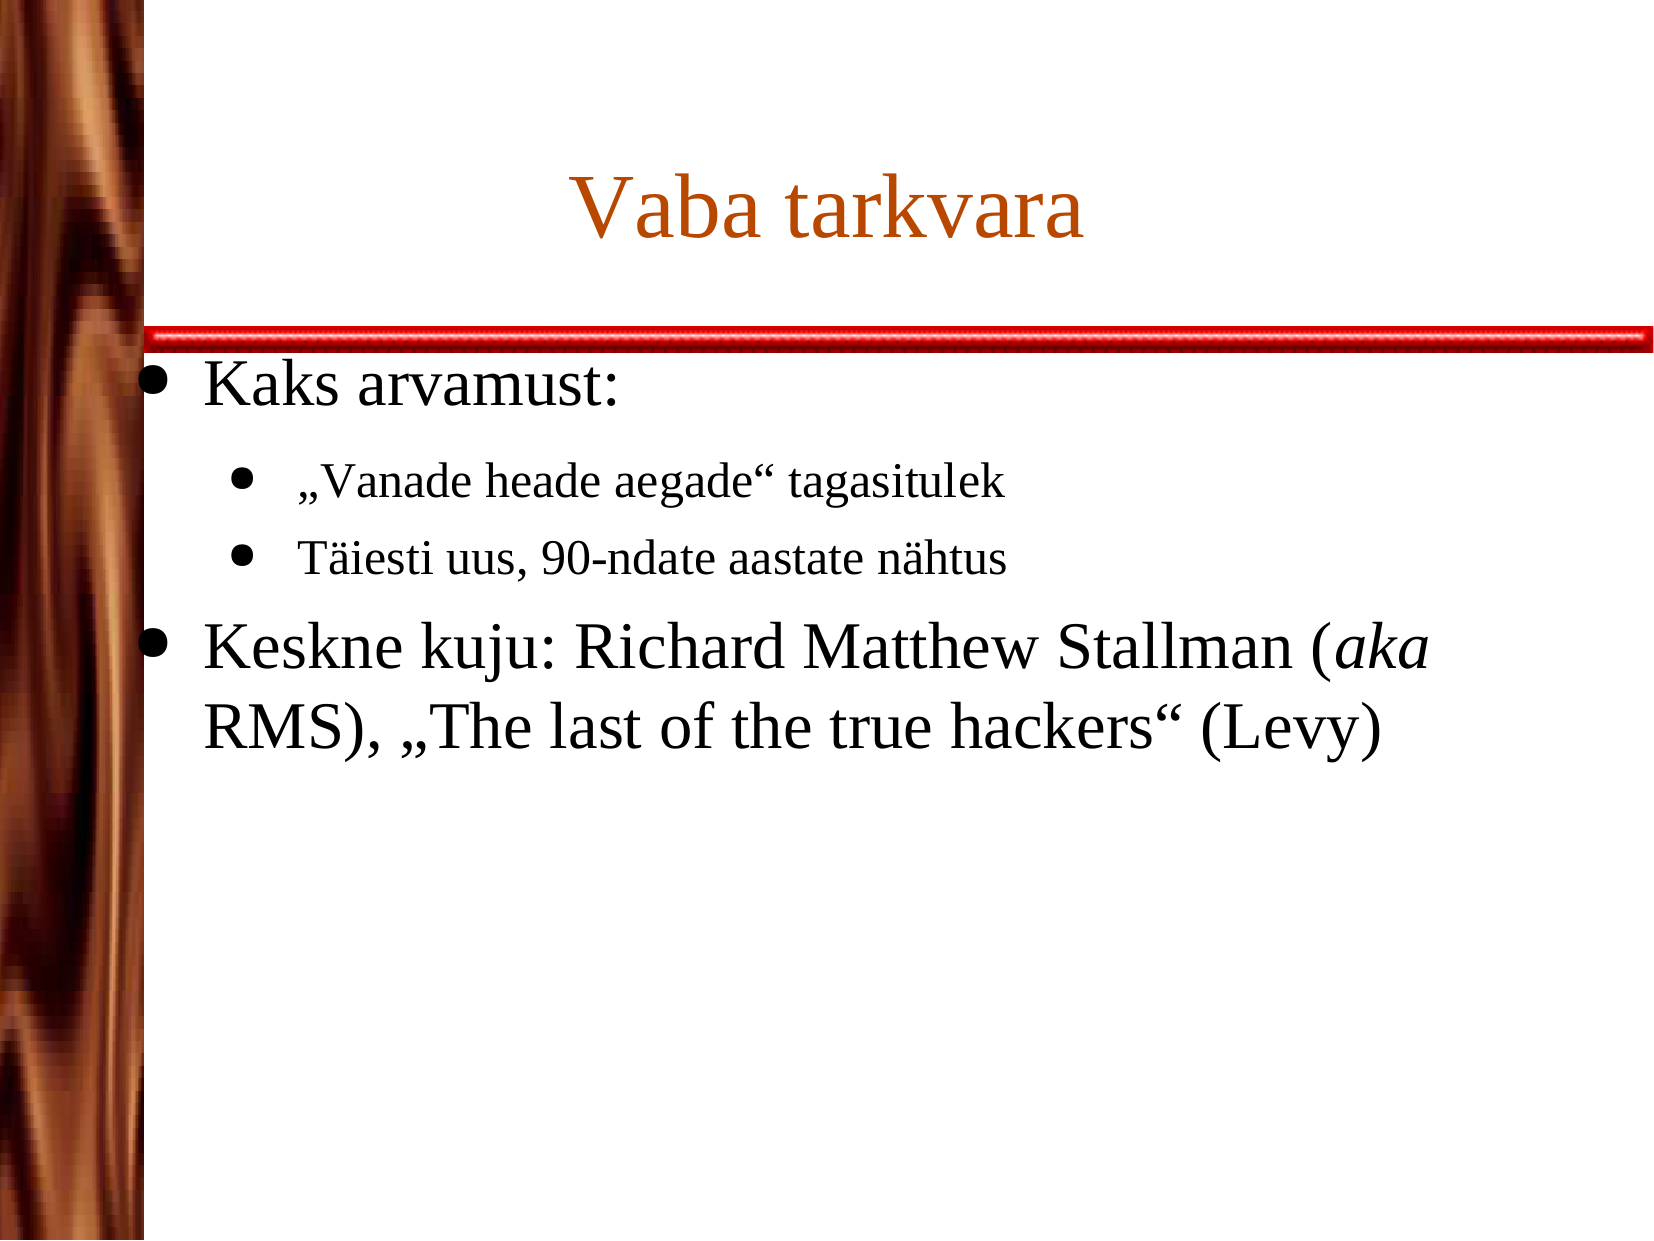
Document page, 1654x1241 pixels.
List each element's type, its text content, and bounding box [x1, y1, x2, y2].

picture [0, 0, 1654, 1240]
title Vaba tarkvara [121, 102, 1534, 310]
list Kaks arvamust: „Vanade heade aegade“ tagasitulek Täiesti uus, 90-ndate aastate nähtus Keskne kuju: Richard Matthew Stallman (aka RMS), „The last of the true hackers“ (Levy) [121, 344, 1534, 1126]
